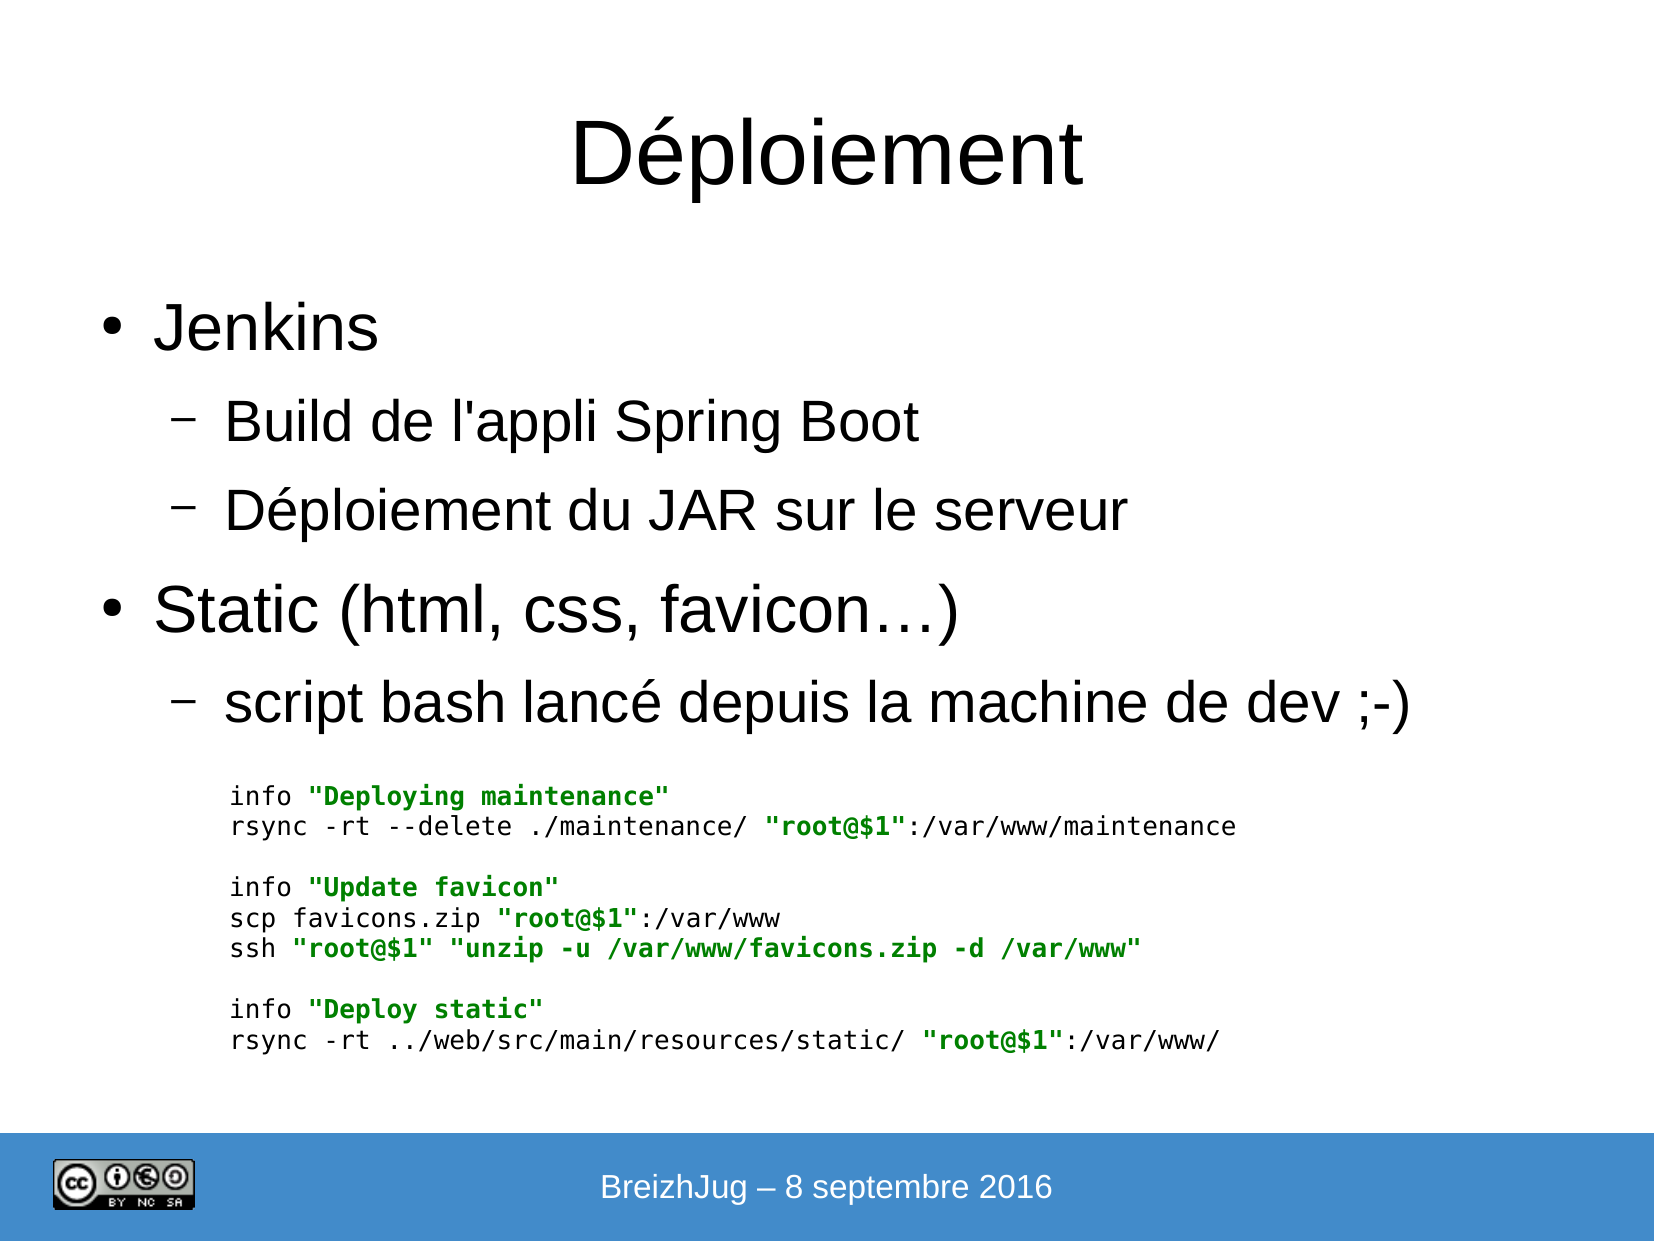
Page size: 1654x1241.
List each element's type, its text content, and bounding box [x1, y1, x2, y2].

title Déploiement [82, 49, 1571, 257]
text_box info "Deploying maintenance" rsync -rt --delete ./maintenance/ "root@$1":/var/www/maintenance info "Update favicon" scp favicons.zip "root@$1":/var/www ssh "root@$1" "unzip -u /var/www/favicons.zip -d /var/www" info "Deploy static" rsync -rt ../web/src/main/resources/static/ "root@$1":/var/www/ [214, 773, 1252, 1063]
picture [53, 1159, 195, 1210]
list Jenkins Build de l'appli Spring Boot Déploiement du JAR sur le serveur Static (html, css, favicon…) script bash lancé depuis la machine de dev ;-) [82, 290, 1571, 1010]
